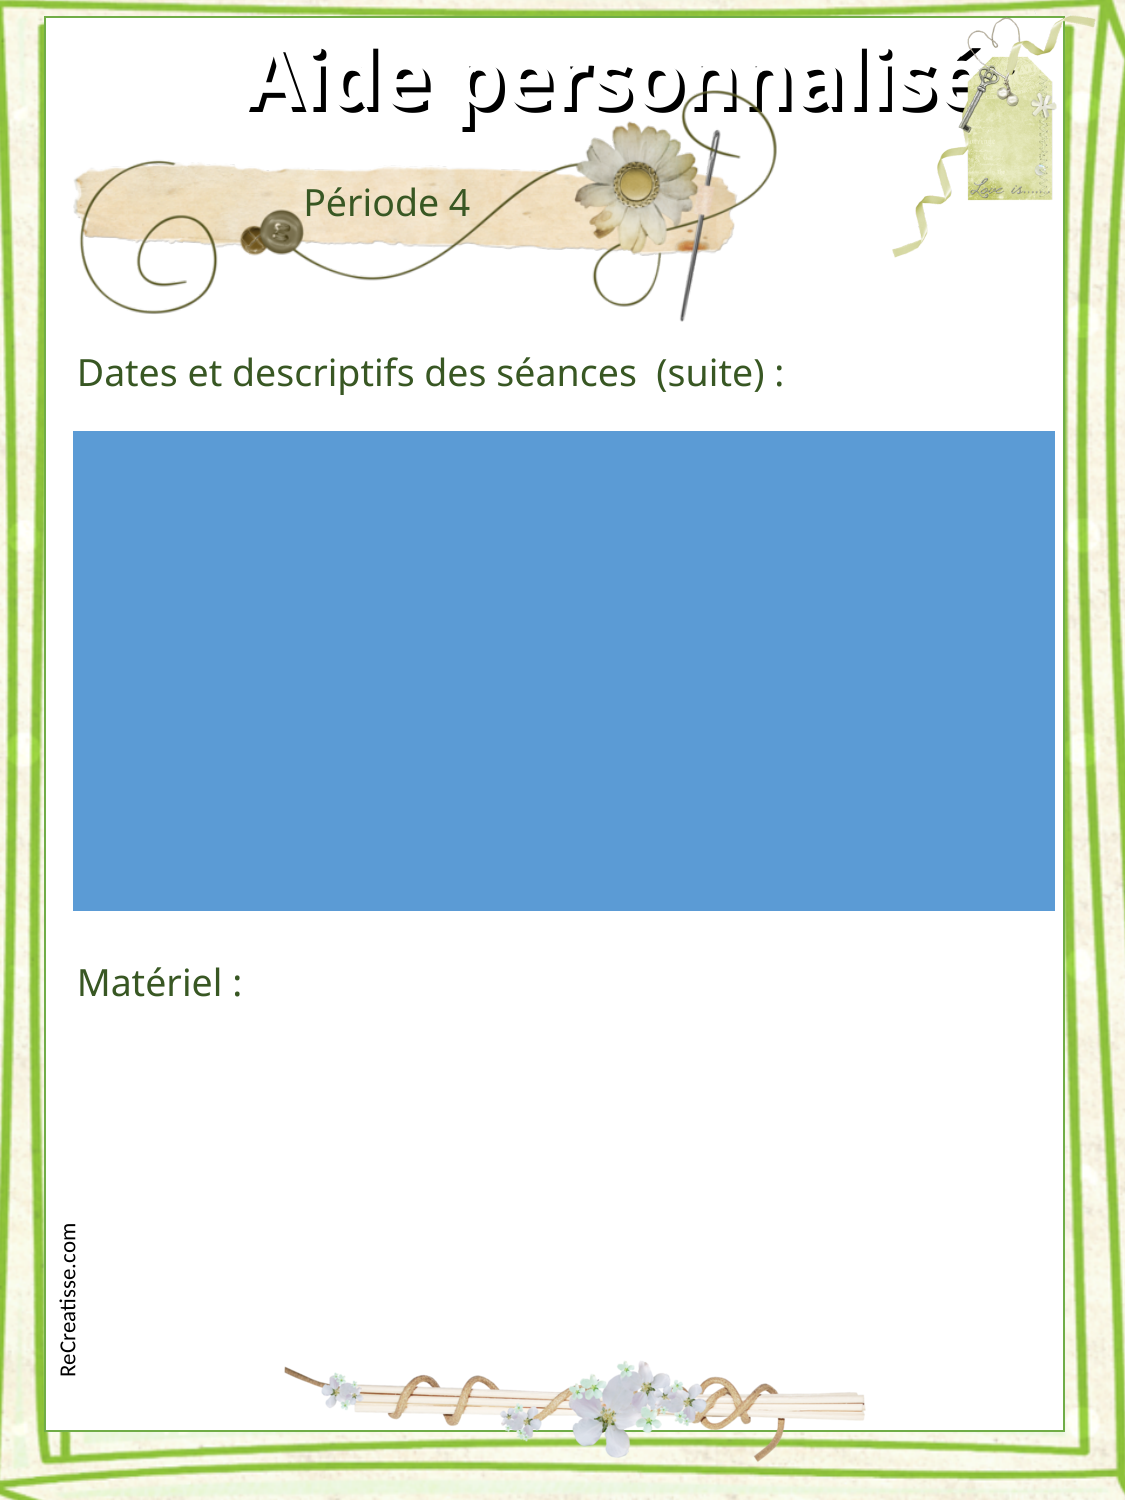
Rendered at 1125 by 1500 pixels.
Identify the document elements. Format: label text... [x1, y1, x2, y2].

picture [0, 0, 1125, 1500]
text_box Dates et descriptifs des séances (suite) : [62, 342, 810, 402]
table_cell [73, 491, 322, 551]
table_cell [322, 731, 1055, 791]
table_header [322, 431, 1055, 491]
text_box Période 4 [288, 171, 486, 231]
table_cell [73, 791, 322, 851]
text_box Aide personnalisée [230, 17, 864, 132]
table_cell [73, 851, 322, 911]
table_cell [73, 551, 322, 611]
text_box ReCreatisse.com [45, 1208, 88, 1392]
table_cell [322, 791, 1055, 851]
table_cell [322, 551, 1055, 611]
table_cell [322, 671, 1055, 731]
text_box Matériel : [62, 952, 268, 1012]
table_cell [322, 851, 1055, 911]
table_cell [73, 671, 322, 731]
table_cell [322, 491, 1055, 551]
text_box [45, 17, 1064, 1431]
table_cell [73, 731, 322, 791]
table_header [73, 431, 322, 491]
table_cell [322, 611, 1055, 671]
table_cell [73, 611, 322, 671]
